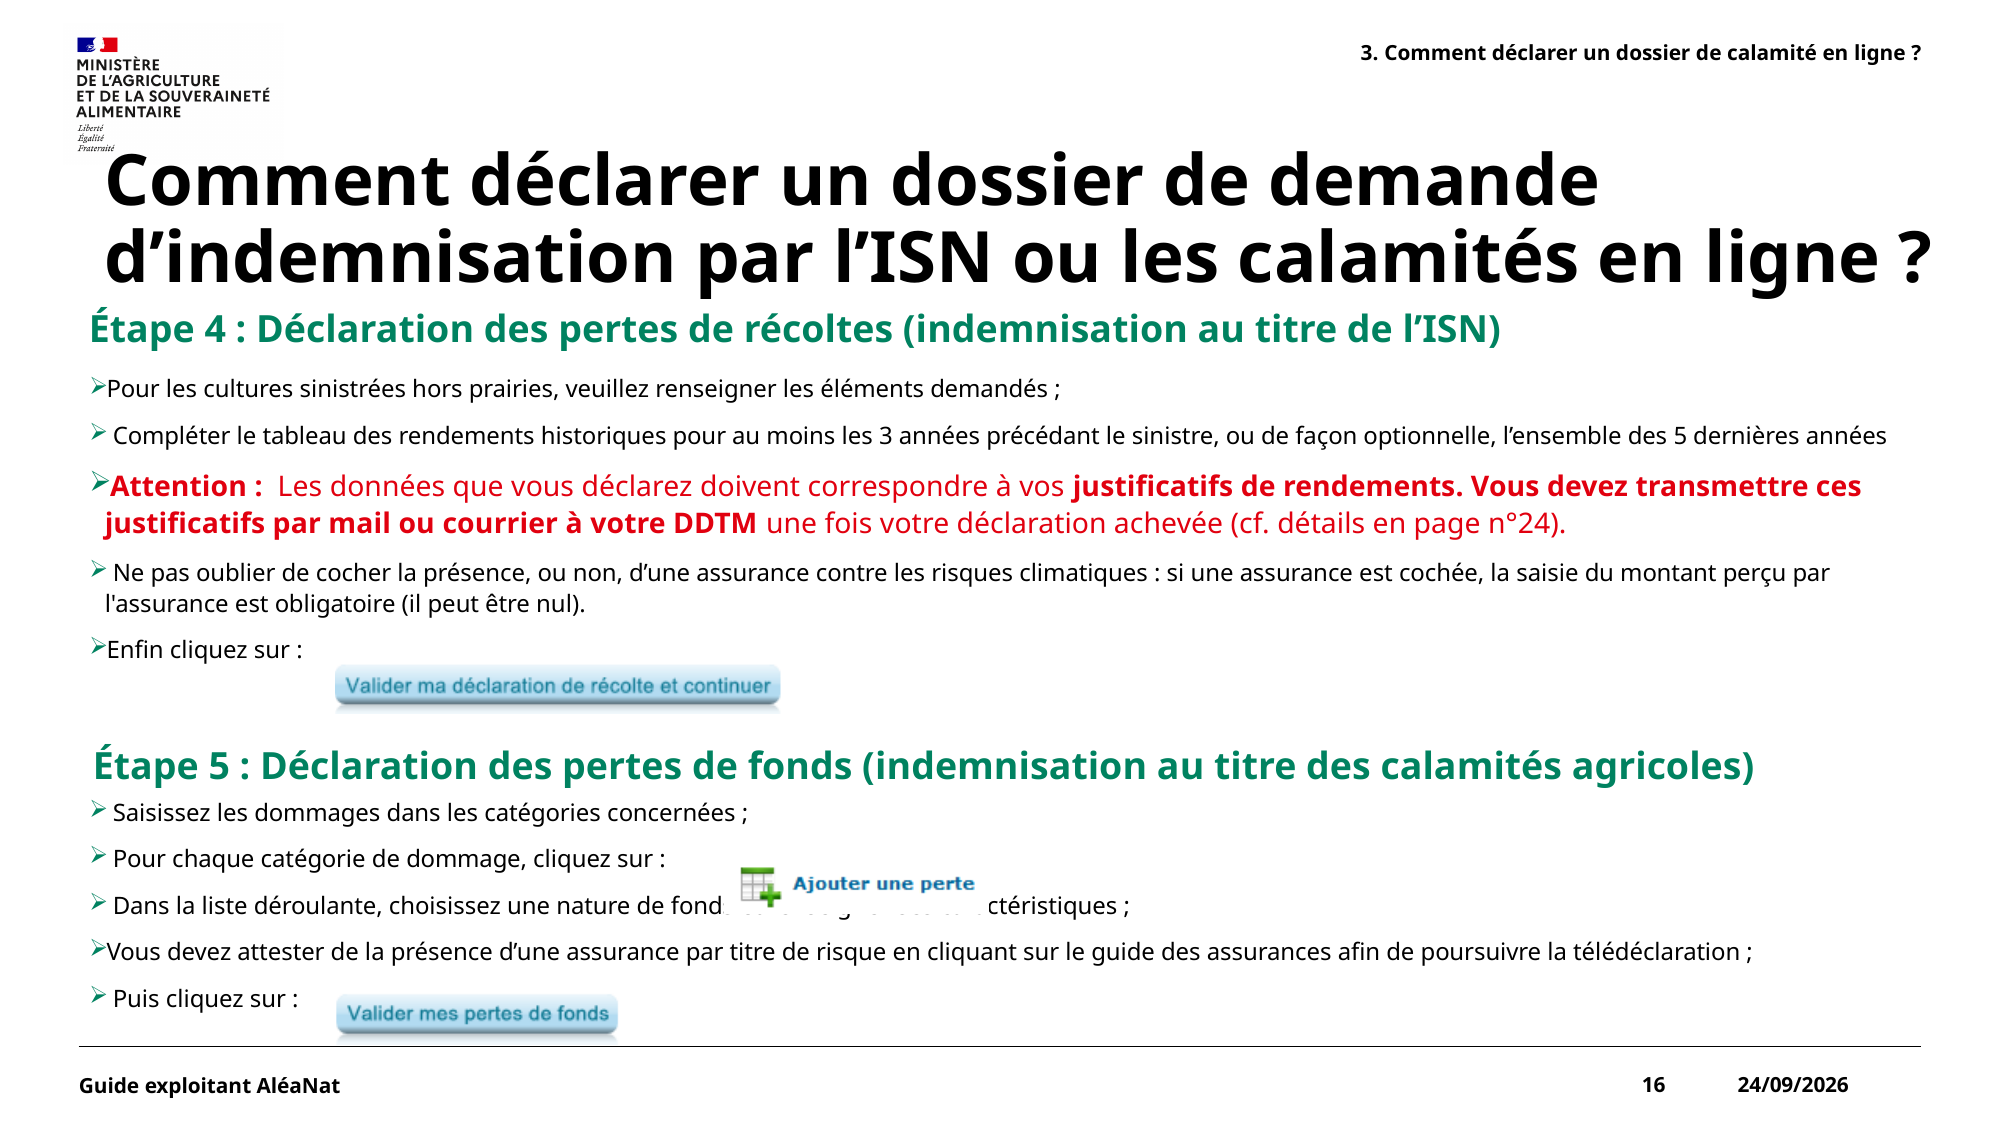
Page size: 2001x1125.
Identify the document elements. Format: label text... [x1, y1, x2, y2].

list Pour les cultures sinistrées hors prairies, veuillez renseigner les éléments demandés ; Compléter le tableau des rendements historiques pour au moins les 3 années précédant le sinistre, ou de façon optionnelle, l’ensemble des 5 dernières années Attention : Les données que vous déclarez doivent correspondre à vos justificatifs de rendements. Vous devez transmettre ces justificatifs par mail ou courrier à votre DDTM une fois votre déclaration achevée (cf. détails en page n°24). Ne pas oublier de cocher la présence, ou non, d’une assurance contre les risques climatiques : si une assurance est cochée, la saisie du montant perçu par l'assurance est obligatoire (il peut être nul). Enfin cliquez sur : Saisissez les dommages dans les catégories concernées ; Pour chaque catégorie de dommage, cliquez sur : Dans la liste déroulante, choisissez une nature de fonds et renseignez ses caractéristiques ; Vous devez attester de la présence d’une assurance par titre de risque en cliquant sur le guide des assurances afin de poursuivre la télédéclaration ; Puis cliquez sur : [50, 327, 1894, 1048]
list Étape 4 : Déclaration des pertes de récoltes (indemnisation au titre de l’ISN) [88, 305, 1932, 379]
title Comment déclarer un dossier de demande d’indemnisation par l’ISN ou les calamités en ligne ? [104, 174, 1948, 268]
picture [724, 855, 989, 914]
picture [63, 23, 284, 165]
footer Guide exploitant AléaNat [78, 1046, 1371, 1125]
picture [335, 657, 787, 714]
picture [335, 985, 626, 1045]
text_box Étape 5 : Déclaration des pertes de fonds (indemnisation au titre des calamités agricoles) [92, 742, 1936, 816]
list Comment déclarer un dossier de calamité en ligne ? [724, 39, 1922, 119]
